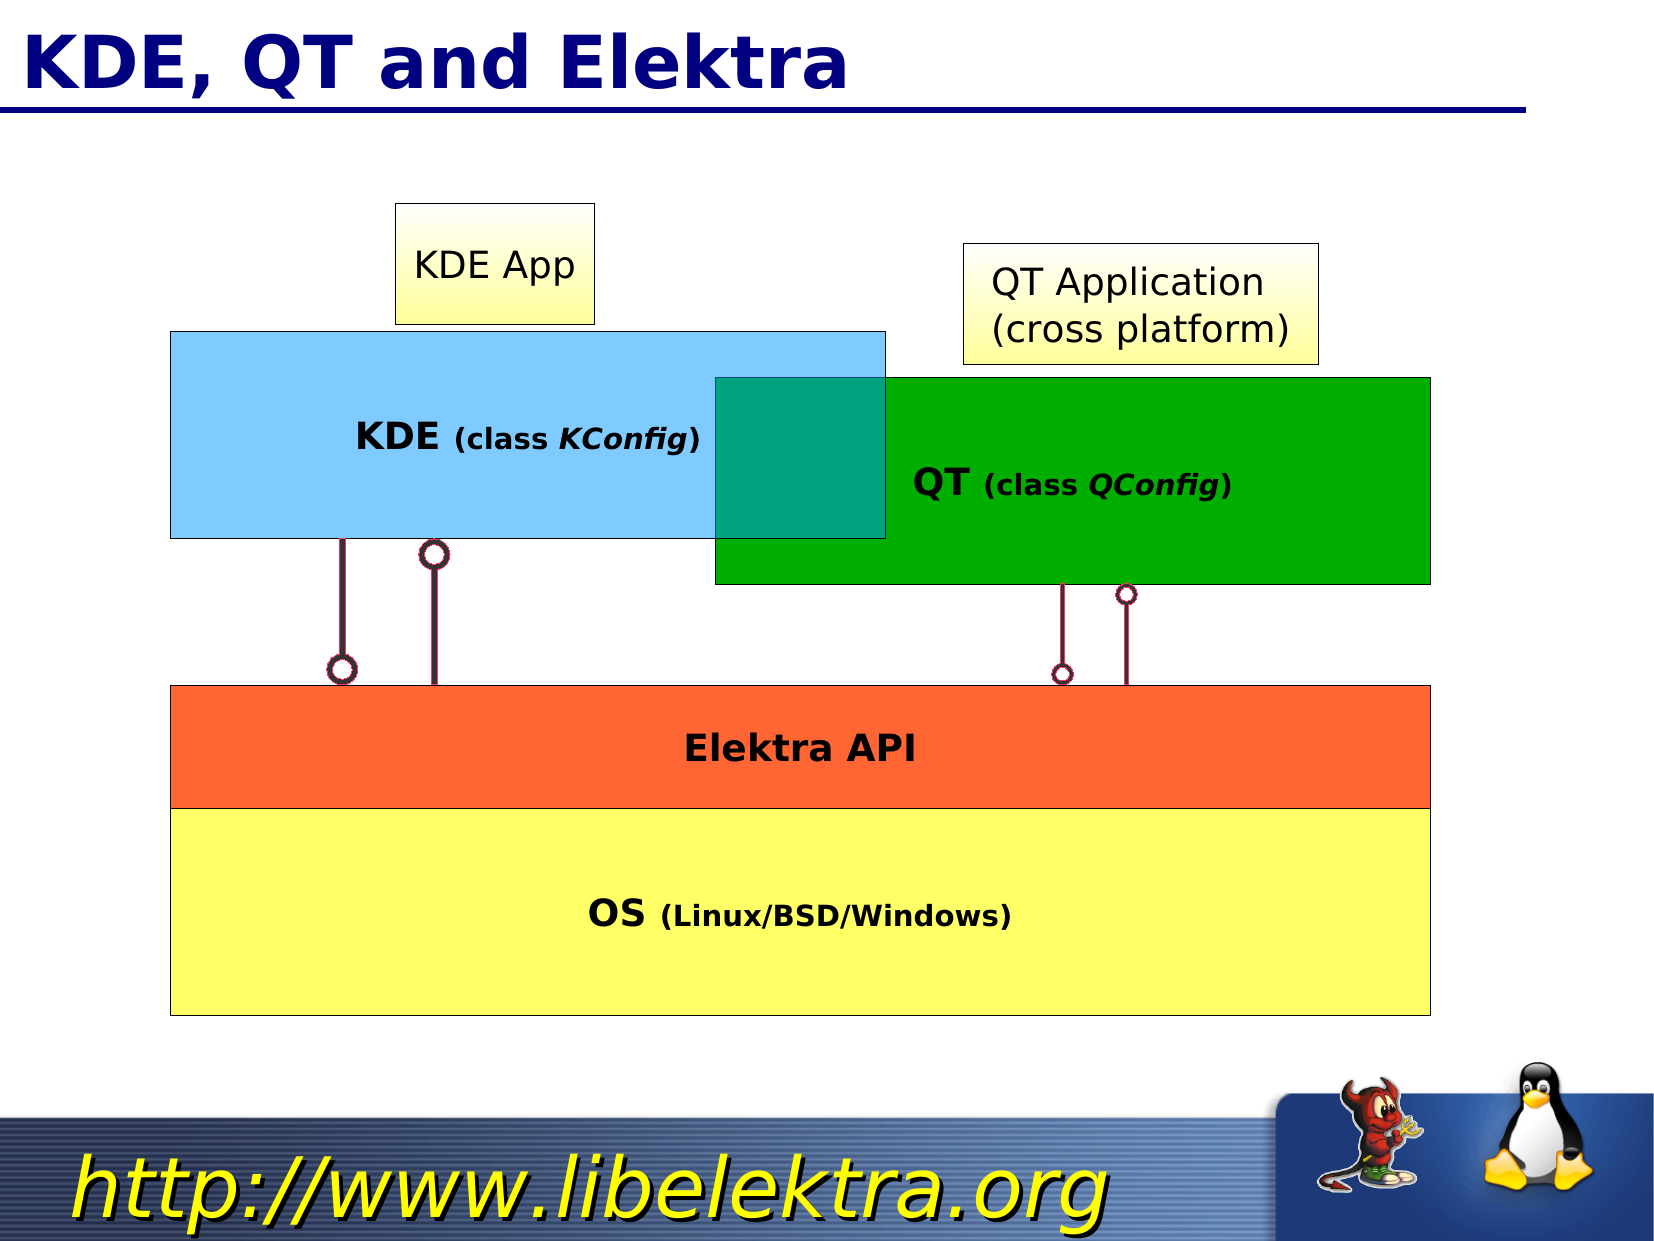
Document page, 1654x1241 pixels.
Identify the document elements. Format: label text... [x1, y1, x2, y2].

text_box [326, 538, 358, 685]
text_box OS (Linux/BSD/Windows) [170, 809, 1431, 1016]
text_box [1115, 583, 1138, 685]
text_box Elektra API [170, 685, 1431, 809]
text_box QT Application (cross platform) [979, 250, 1302, 358]
text_box [418, 538, 451, 685]
text_box QT (class QConfig) [715, 377, 1431, 585]
text_box KDE (class KConfig) [170, 331, 886, 539]
text_box KDE App [395, 203, 595, 325]
text_box [963, 243, 1319, 365]
text_box [1051, 583, 1074, 685]
text_box KDE, QT and Elektra [21, 14, 1611, 111]
picture [0, 1061, 1654, 1241]
